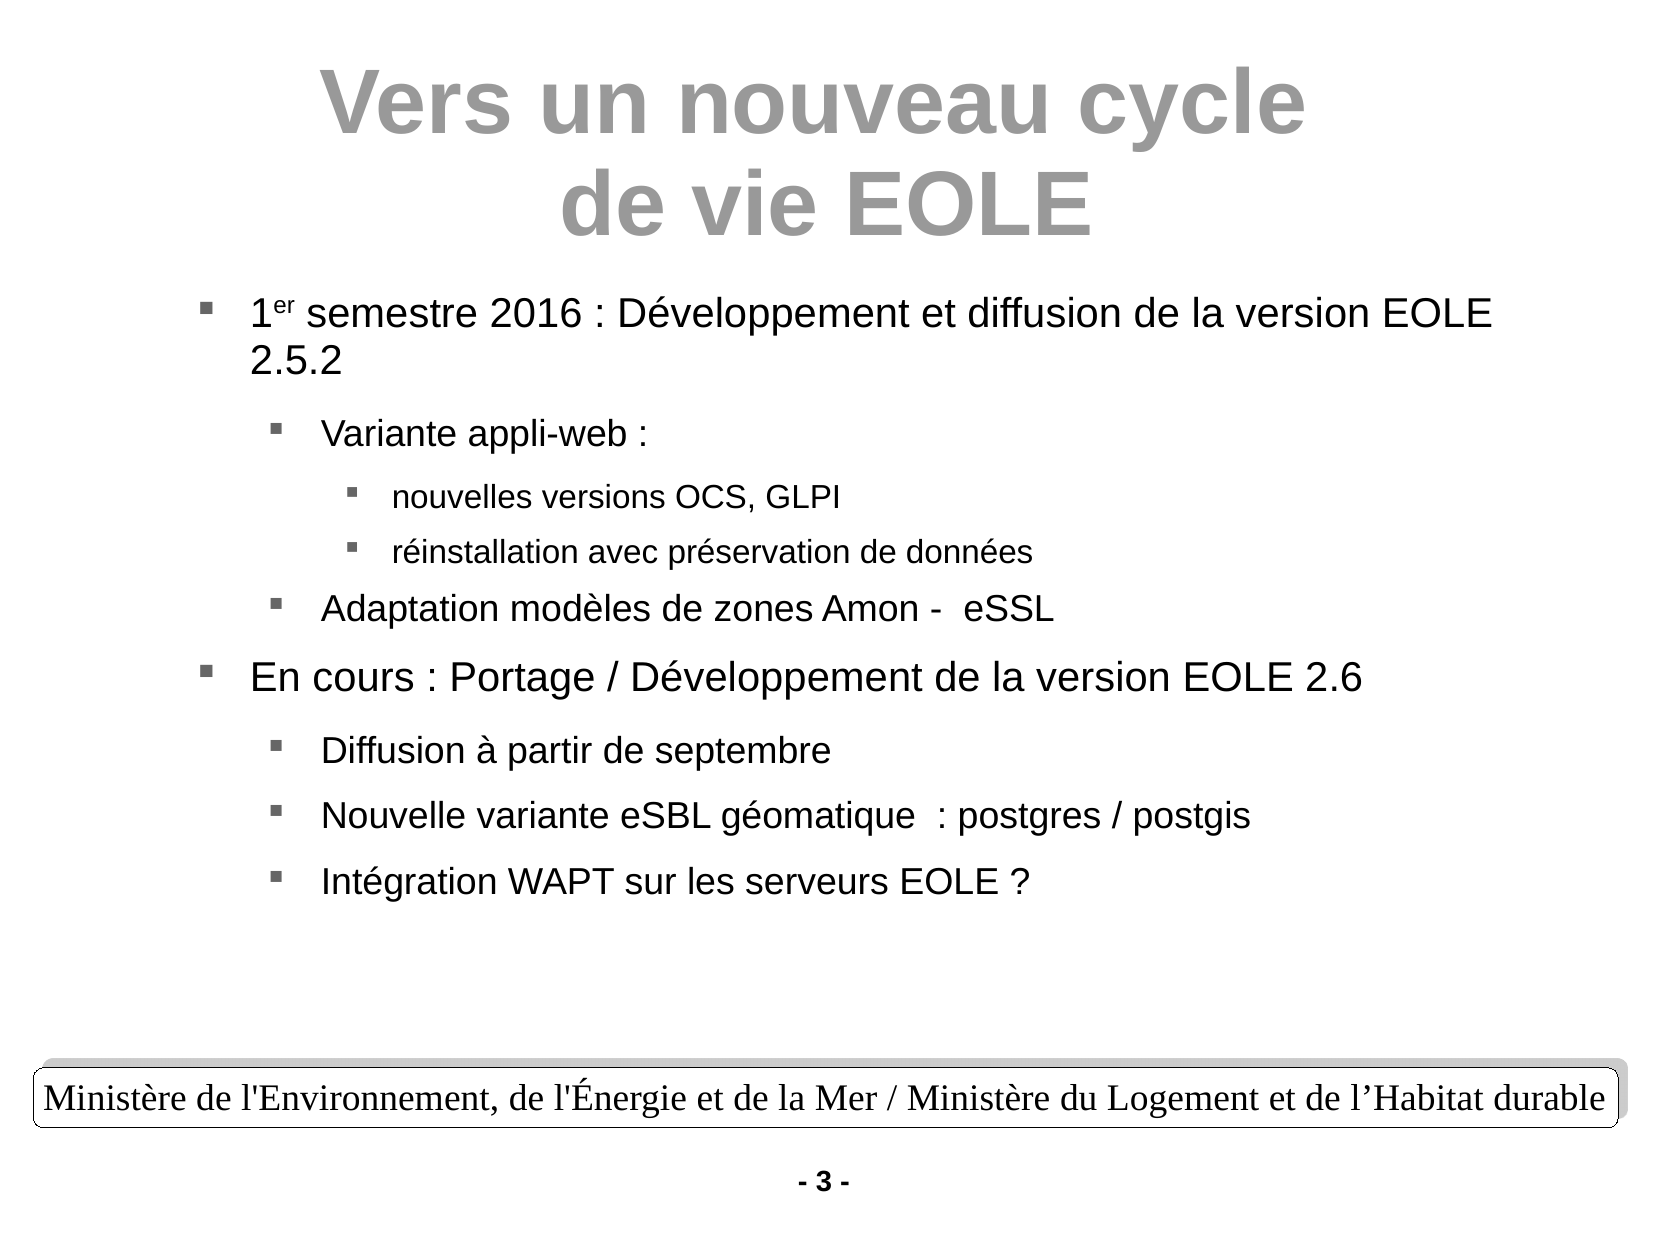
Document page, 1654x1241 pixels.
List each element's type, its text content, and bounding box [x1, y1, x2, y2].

title Vers un nouveau cycle de vie EOLE [82, 49, 1571, 257]
list 1er semestre 2016 : Développement et diffusion de la version EOLE 2.5.2 Variante appli-web : nouvelles versions OCS, GLPI réinstallation avec préservation de données Adaptation modèles de zones Amon - eSSL En cours : Portage / Développement de la version EOLE 2.6 Diffusion à partir de septembre Nouvelle variante eSBL géomatique : postgres / postgis Intégration WAPT sur les serveurs EOLE ? [179, 290, 1509, 1010]
